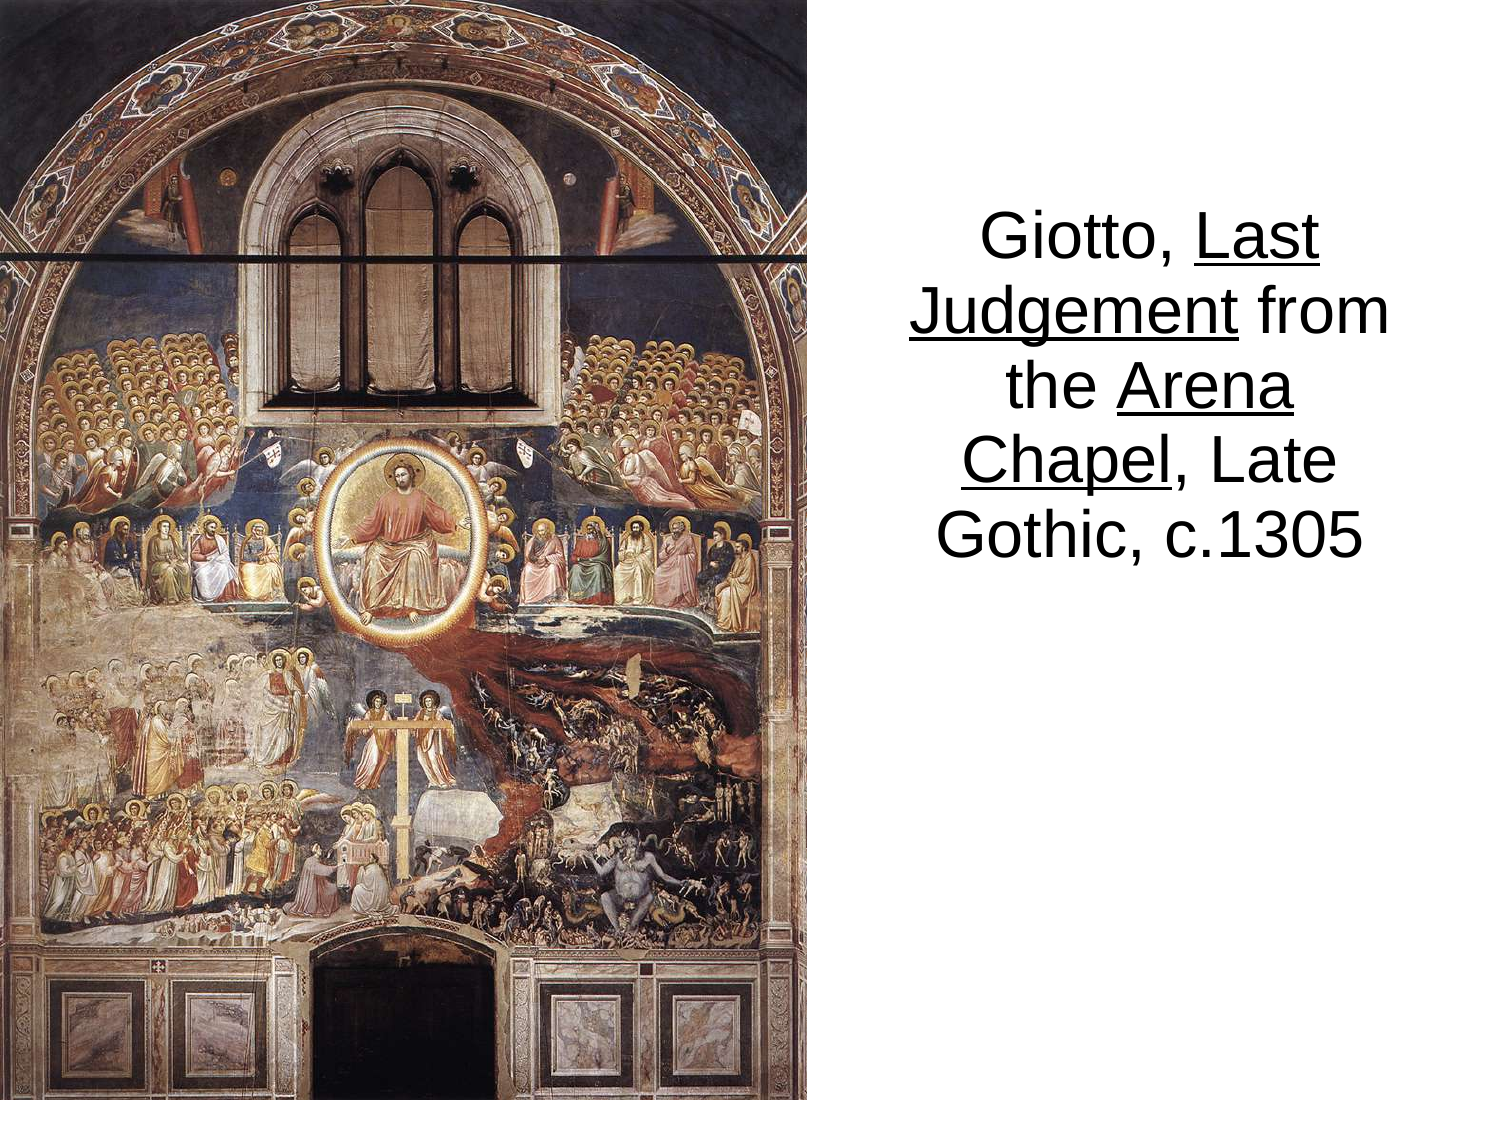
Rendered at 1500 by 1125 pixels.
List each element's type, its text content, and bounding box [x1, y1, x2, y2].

picture [0, 0, 807, 1101]
title Giotto, Last Judgement from the Arena Chapel, Late Gothic, c.1305 [874, 45, 1425, 726]
